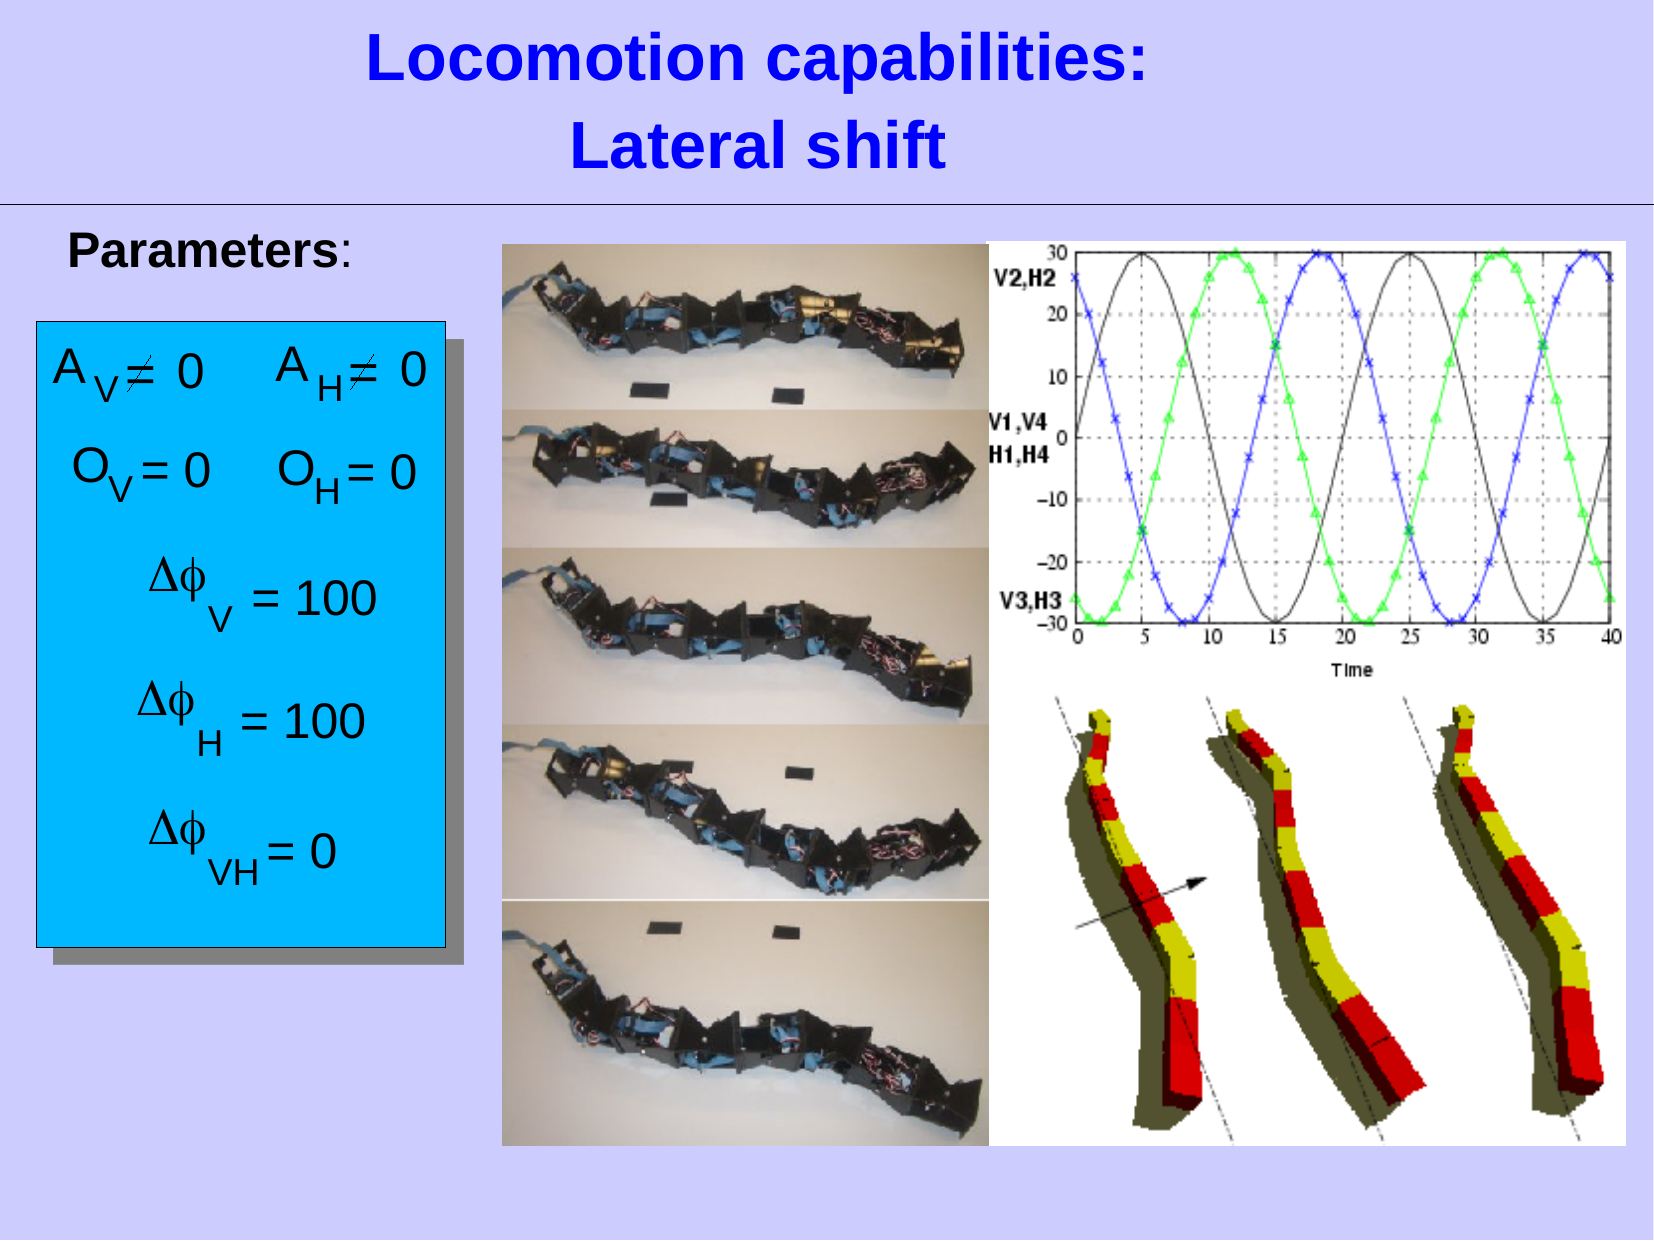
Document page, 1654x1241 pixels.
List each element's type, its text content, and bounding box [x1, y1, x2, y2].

text_box A [52, 338, 92, 395]
text_box Df [147, 555, 207, 624]
text_box = 0 [346, 444, 416, 500]
text_box O [71, 437, 110, 494]
text_box = [125, 344, 157, 413]
text_box V [207, 598, 247, 655]
text_box = 100 [251, 570, 376, 626]
text_box A [275, 336, 315, 393]
text_box = 0 [140, 442, 211, 498]
text_box H [196, 722, 236, 778]
text_box 0 [399, 341, 439, 397]
text_box H [313, 470, 353, 513]
text_box [36, 321, 446, 948]
text_box V [108, 468, 147, 524]
text_box Parameters: [53, 222, 424, 282]
picture [502, 241, 1626, 1146]
text_box V [93, 368, 133, 425]
text_box VH [207, 851, 260, 908]
text_box = [348, 342, 380, 411]
text_box = 100 [239, 693, 364, 750]
text_box O [276, 439, 316, 496]
text_box H [316, 366, 356, 423]
text_box Df [136, 679, 196, 748]
text_box 0 [176, 343, 216, 399]
text_box Df [147, 808, 207, 877]
title Locomotion capabilities: Lateral shift [120, 0, 1396, 191]
text_box = 0 [266, 823, 336, 880]
